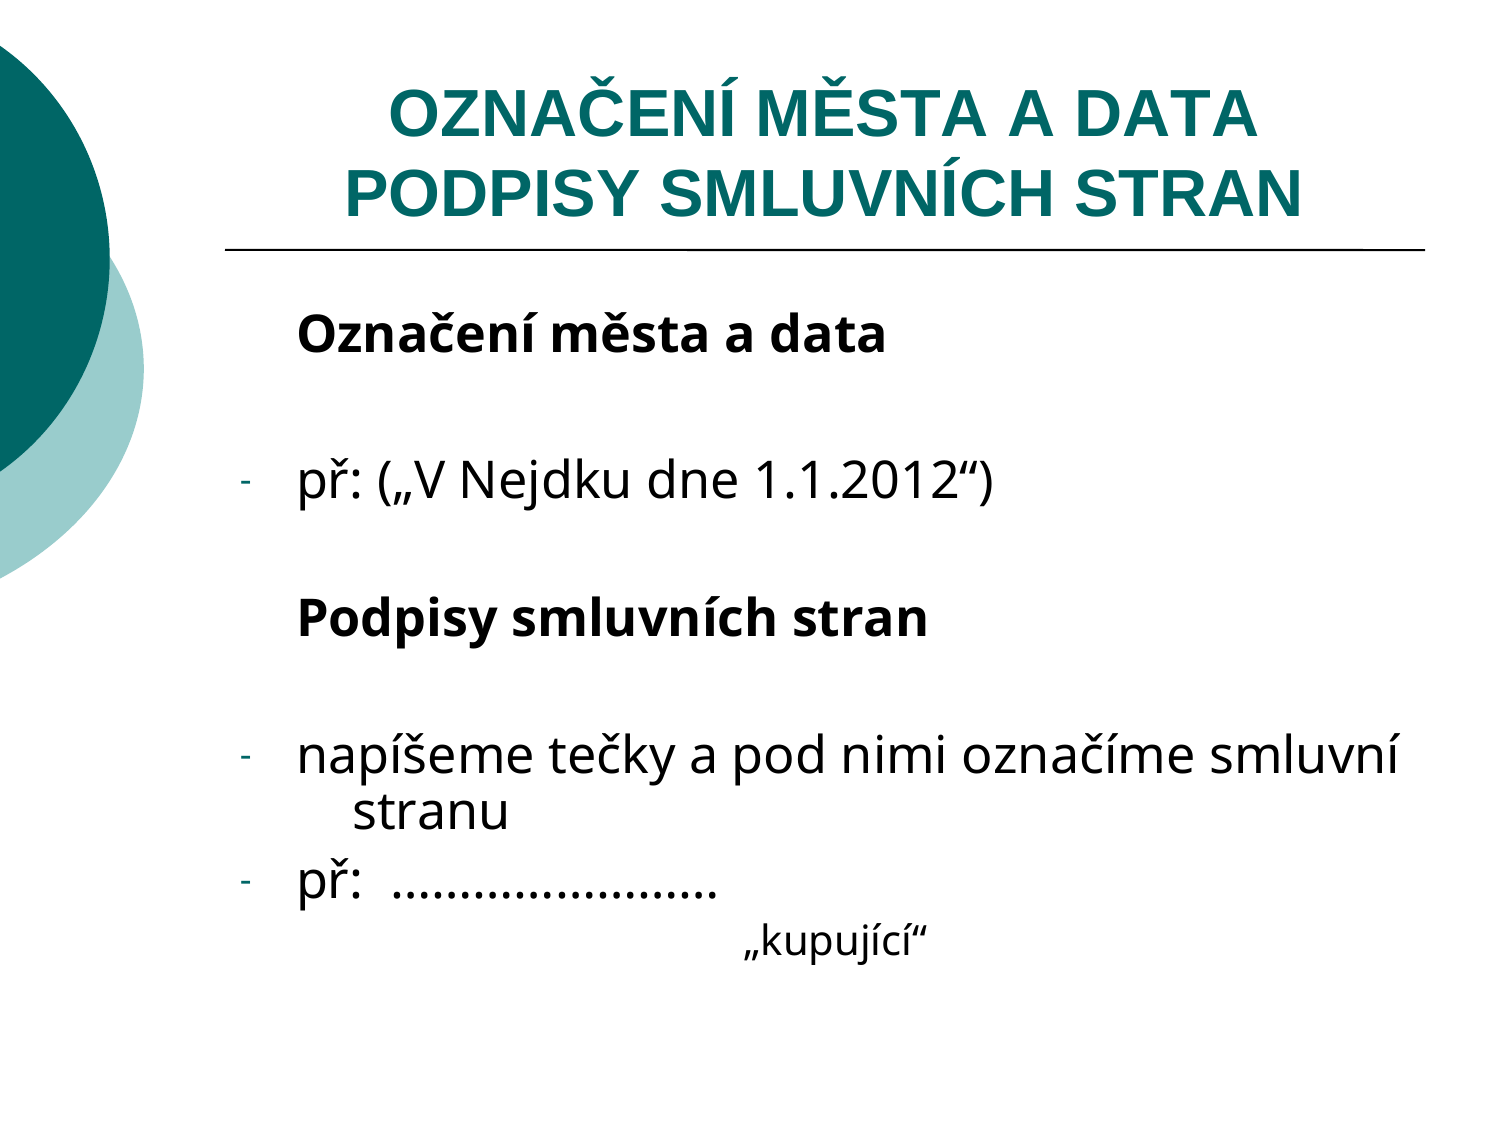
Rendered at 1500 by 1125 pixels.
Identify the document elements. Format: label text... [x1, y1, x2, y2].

list Označení města a data př: („V Nejdku dne 1.1.2012“) Podpisy smluvních stran napíšeme tečky a pod nimi označíme smluvní stranu př: …………………… „kupující“ [224, 299, 1425, 975]
title OZNAČENÍ MĚSTA A DATA PODPISY SMLUVNÍCH STRAN [224, 49, 1425, 237]
